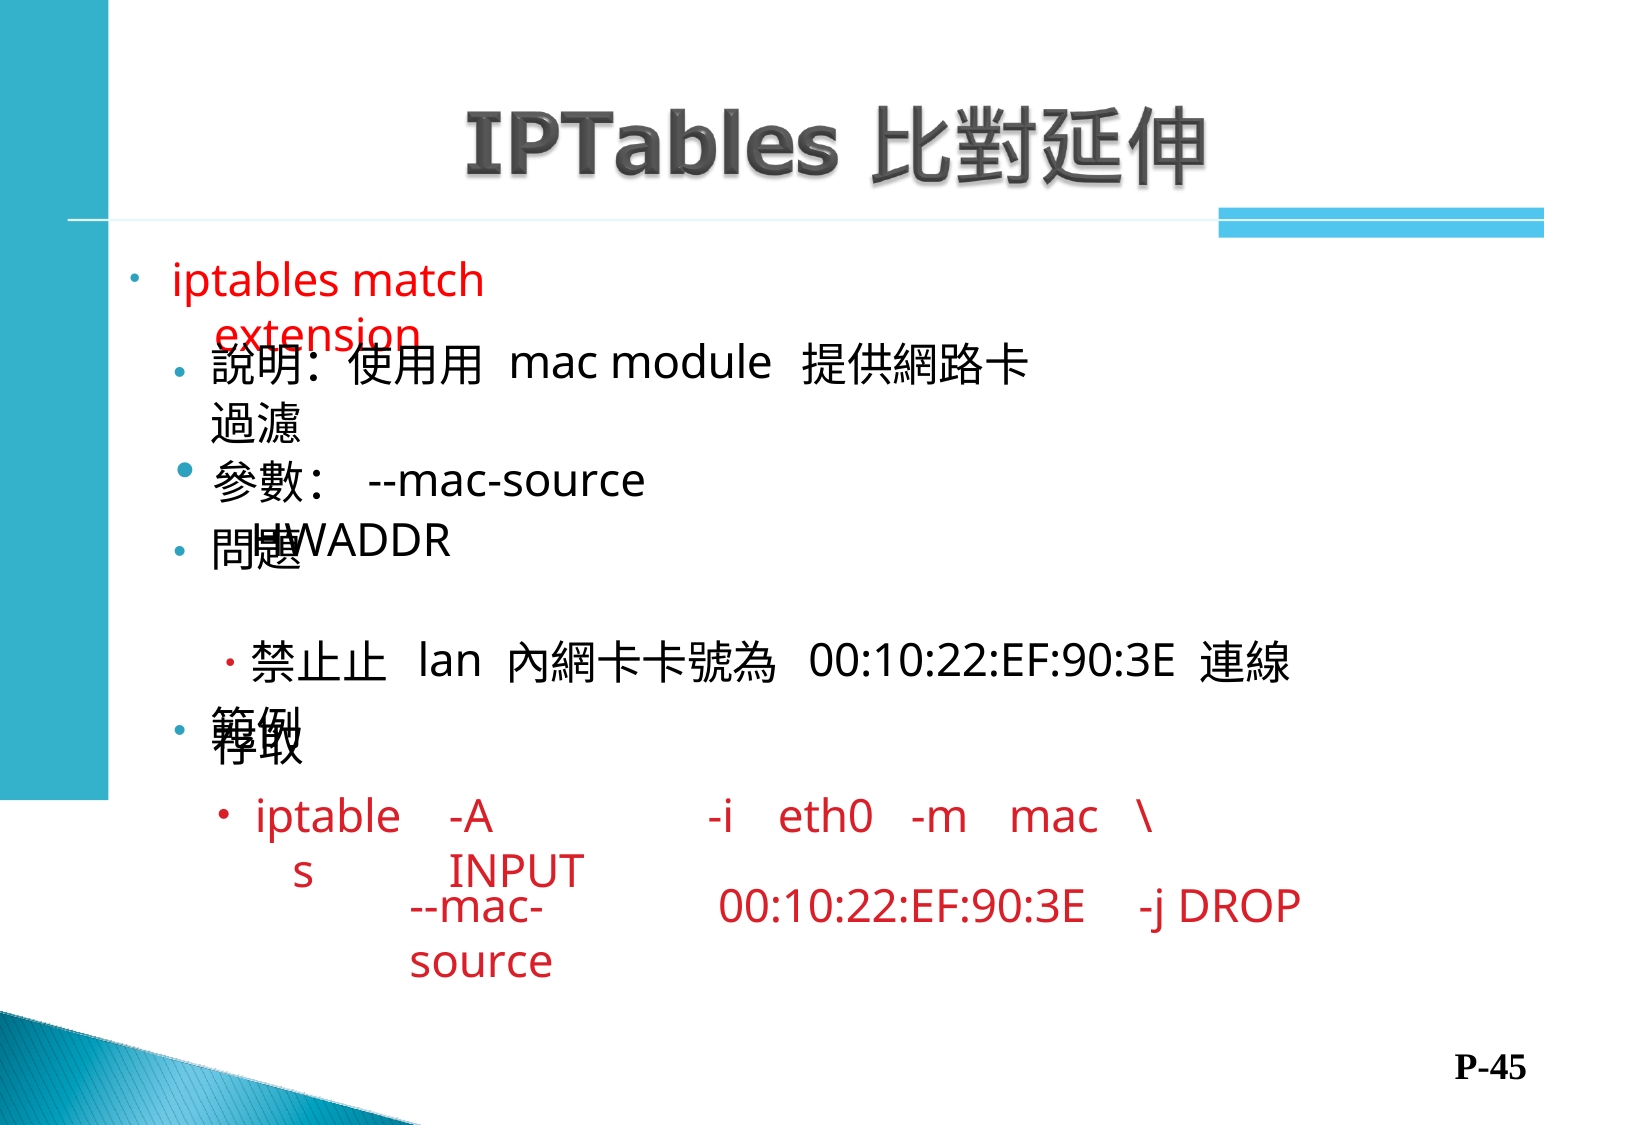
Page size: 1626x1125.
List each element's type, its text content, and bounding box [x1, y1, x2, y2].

text_box iptables match extension [125, 250, 674, 307]
text_box [453, 81, 1218, 203]
text_box • [171, 347, 189, 394]
text_box P-16 [1452, 1042, 1532, 1090]
text_box 問題 • 禁⽌止 lan 內網卡卡號為 00:10:22:EF:90:3E 連線存取 [208, 520, 1301, 665]
text_box -i eth0 -m mac \ 00:10:22:EF:90:3E -j DROP [705, 752, 1305, 933]
text_box • [171, 526, 189, 573]
text_box 說明：使⽤用 mac module 提供網路卡過濾 [208, 341, 1039, 396]
text_box --mac-source [407, 876, 678, 933]
text_box -A INPUT [446, 786, 667, 843]
text_box 範例 iptables [208, 699, 409, 843]
text_box 參數：--mac-source HWADDR [171, 427, 835, 486]
text_box • [171, 706, 189, 752]
